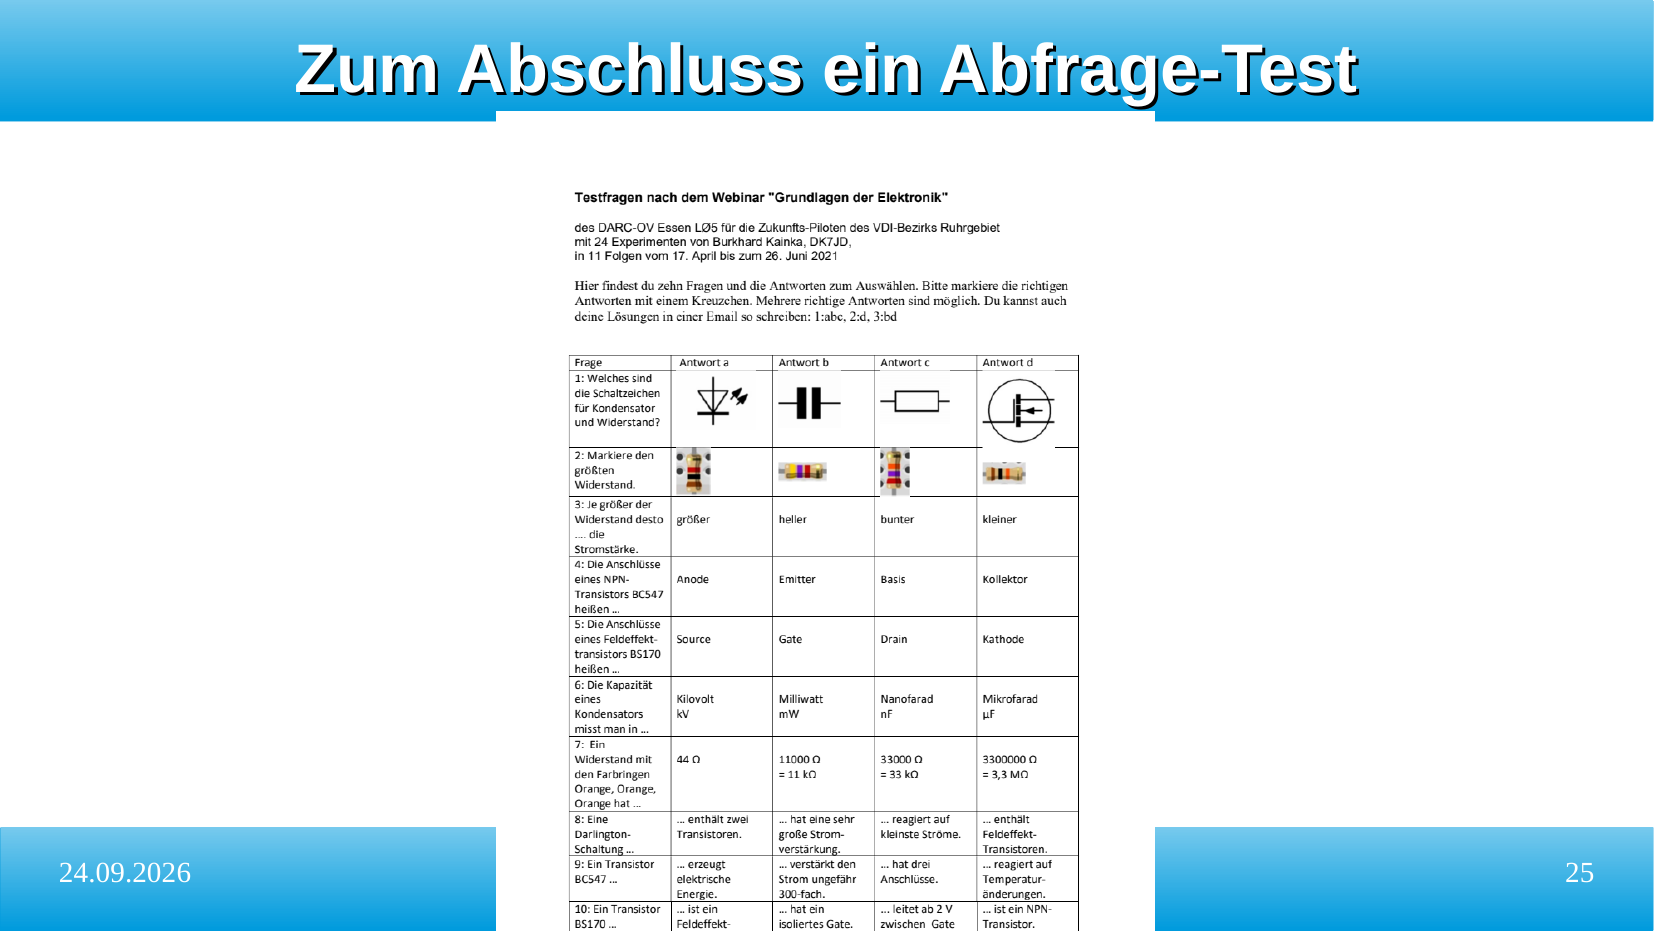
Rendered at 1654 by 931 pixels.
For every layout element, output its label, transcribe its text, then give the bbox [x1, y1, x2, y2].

title Zum Abschluss ein Abfrage-Test [59, 29, 1595, 108]
picture [496, 112, 1155, 931]
